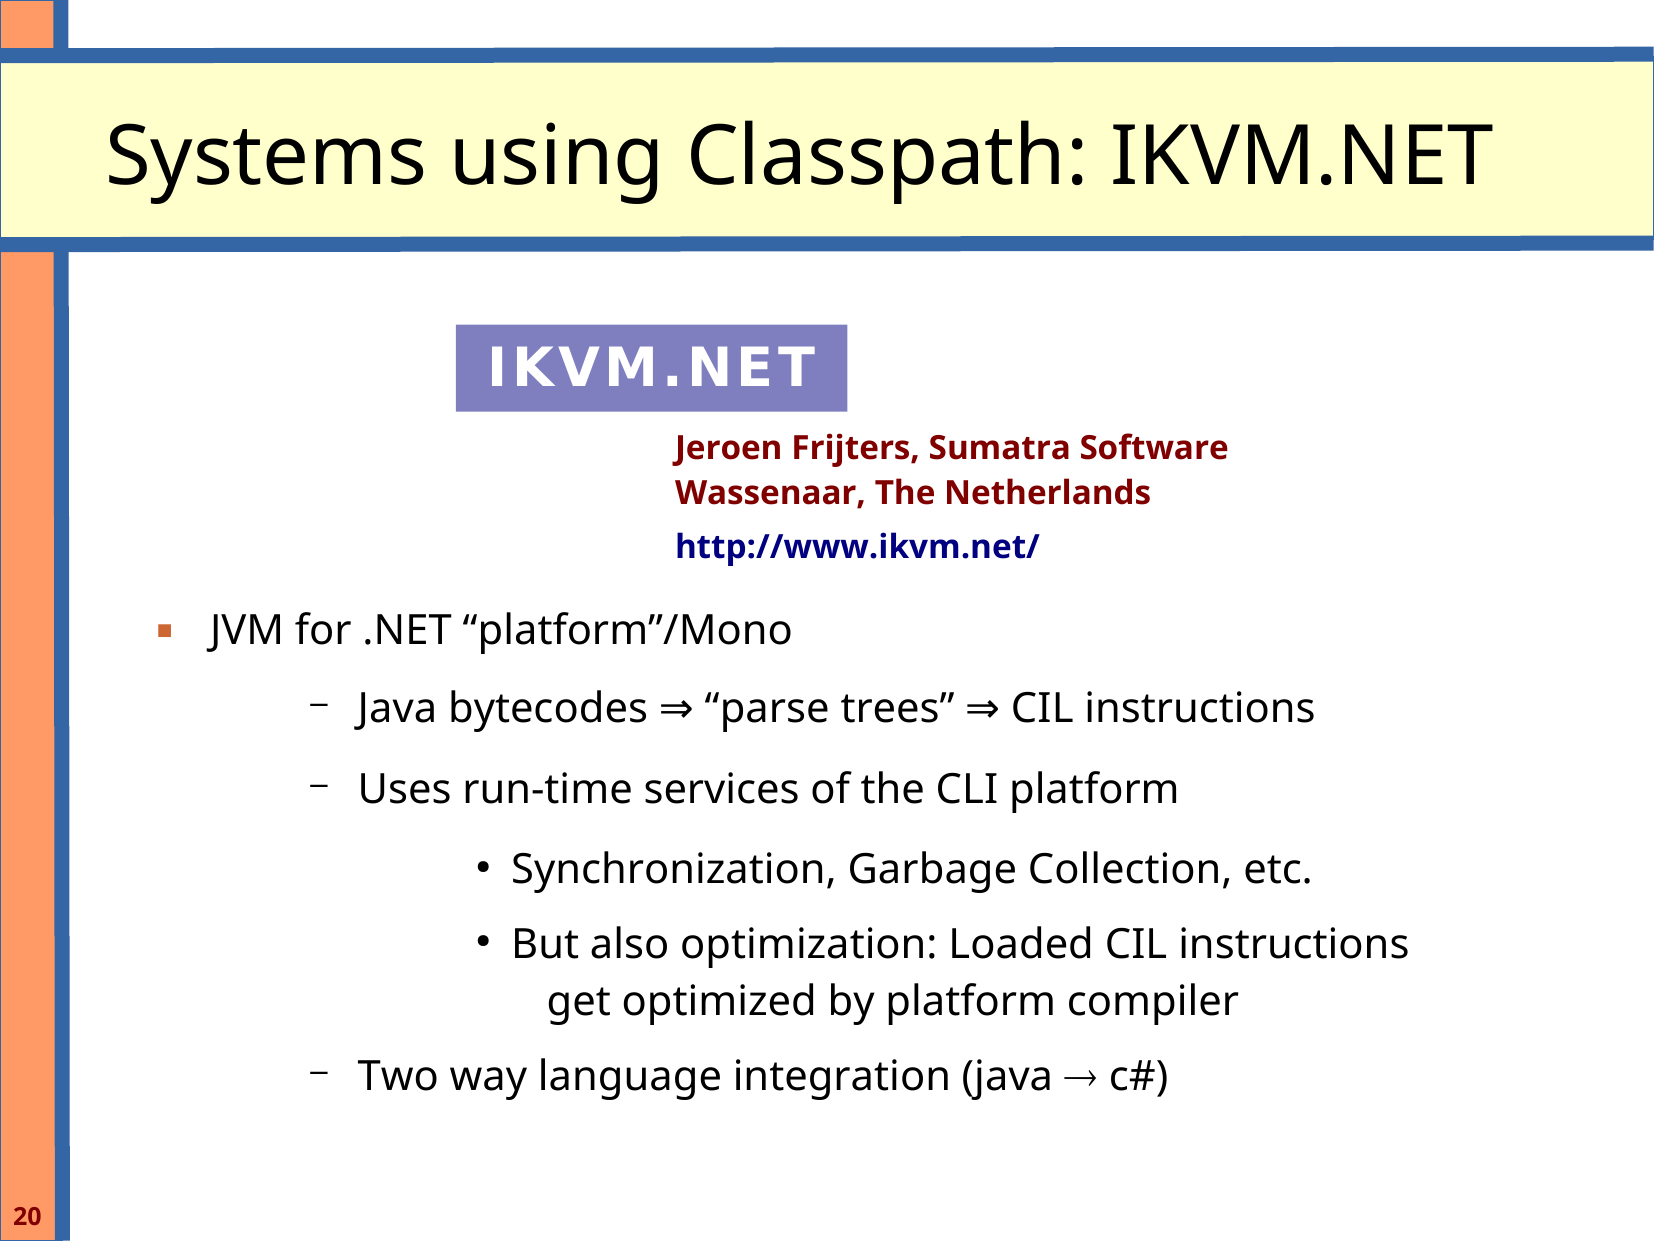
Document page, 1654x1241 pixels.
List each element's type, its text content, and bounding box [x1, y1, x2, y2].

list JVM for .NET “platform”/Mono Java bytecodes ⇒ “parse trees” ⇒ CIL instructions Uses run-time services of the CLI platform Synchronization, Garbage Collection, etc. But also optimization: Loaded CIL instructions get optimized by platform compiler Two way language integration (java  c#) [121, 600, 1534, 1178]
text_box Jeroen Frijters, Sumatra Software Wassenaar, The Netherlands http://www.ikvm.net/ [675, 423, 1483, 562]
title Systems using Classpath: IKVM.NET [105, 93, 1605, 212]
text_box IKVM.NET [455, 324, 848, 412]
